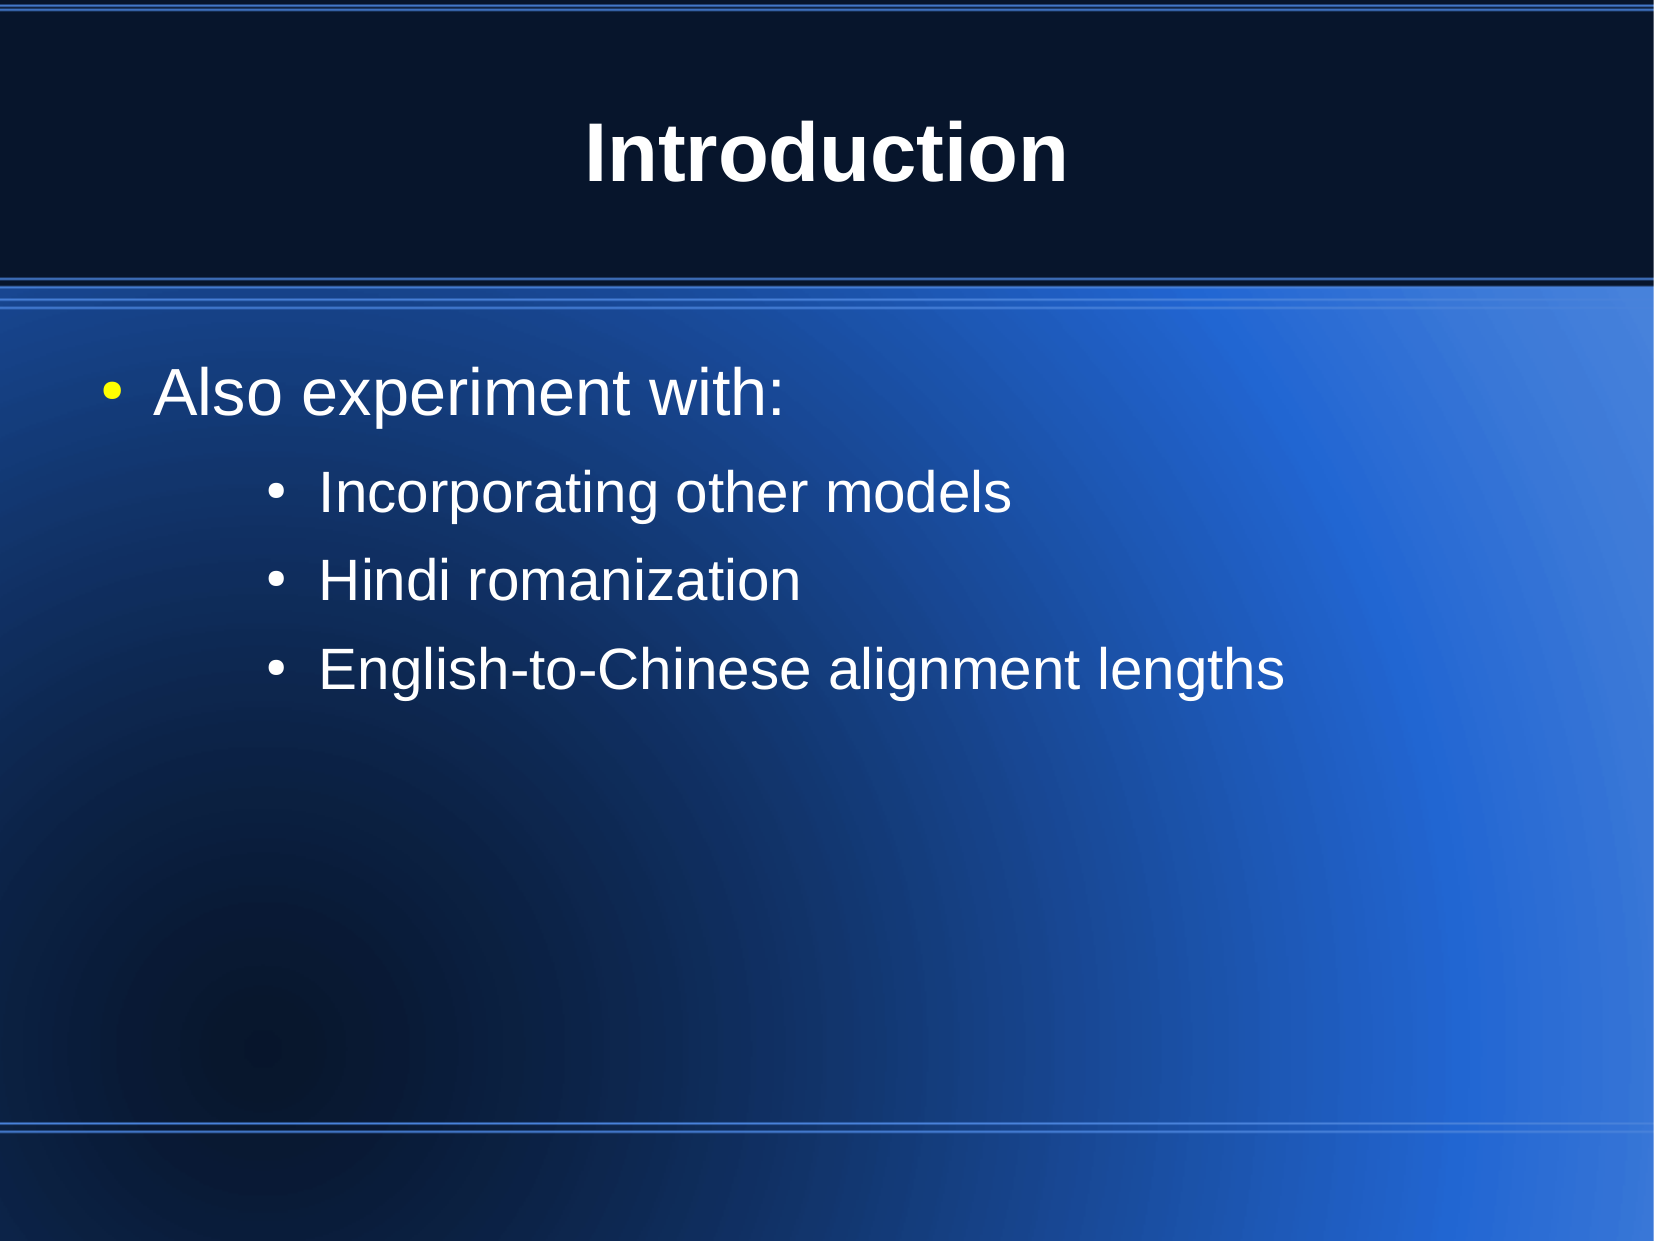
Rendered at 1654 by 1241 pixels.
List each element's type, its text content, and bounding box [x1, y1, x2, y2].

picture [0, 0, 1654, 1241]
list Also experiment with: Incorporating other models Hindi romanization English-to-Chinese alignment lengths [82, 355, 1571, 1174]
title Introduction [82, 49, 1571, 257]
